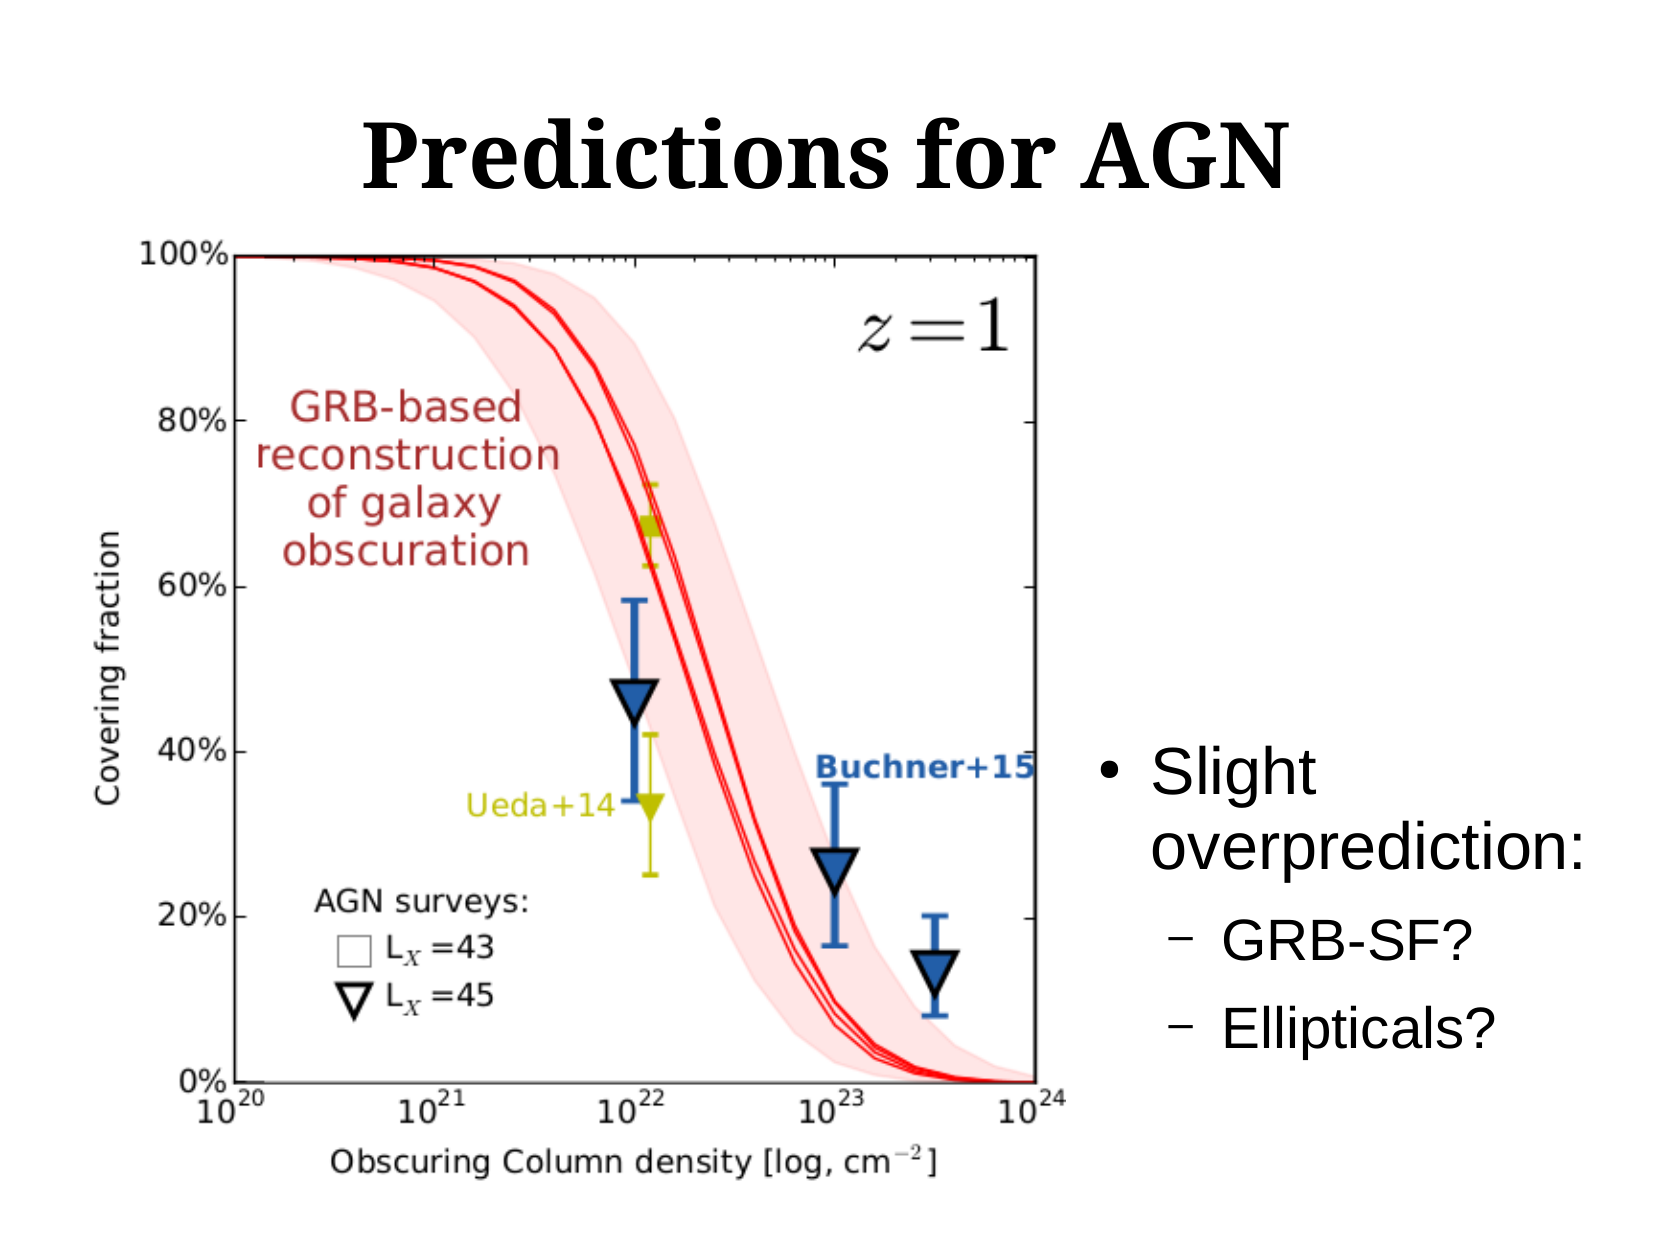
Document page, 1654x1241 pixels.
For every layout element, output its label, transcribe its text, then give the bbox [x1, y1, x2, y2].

picture [75, 236, 1066, 1201]
list Slight overprediction: GRB-SF? Ellipticals? [1080, 630, 1621, 1126]
title Predictions for AGN [82, 49, 1571, 257]
